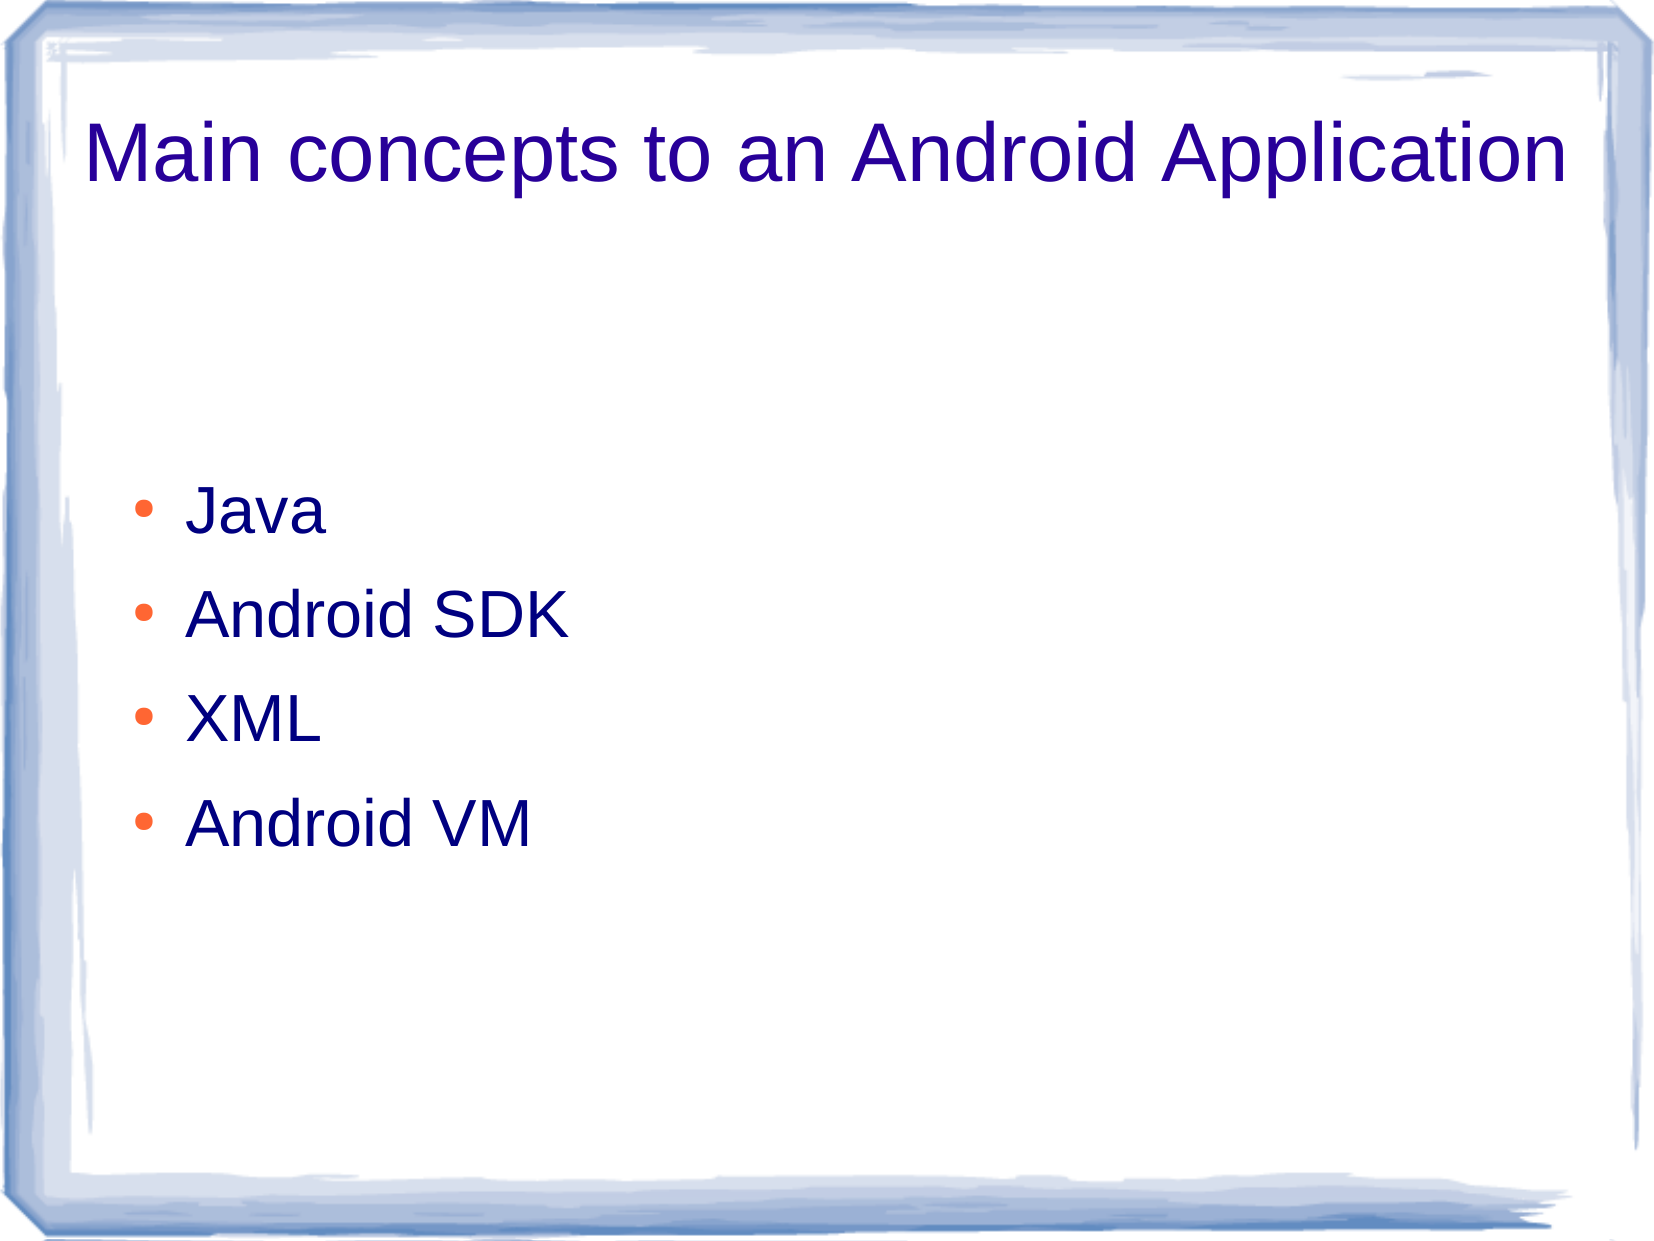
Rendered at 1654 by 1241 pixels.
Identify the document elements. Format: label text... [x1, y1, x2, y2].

title Main concepts to an Android Application [82, 56, 1571, 250]
list Java Android SDK XML Android VM [114, 472, 1567, 992]
picture [0, 0, 1654, 1241]
